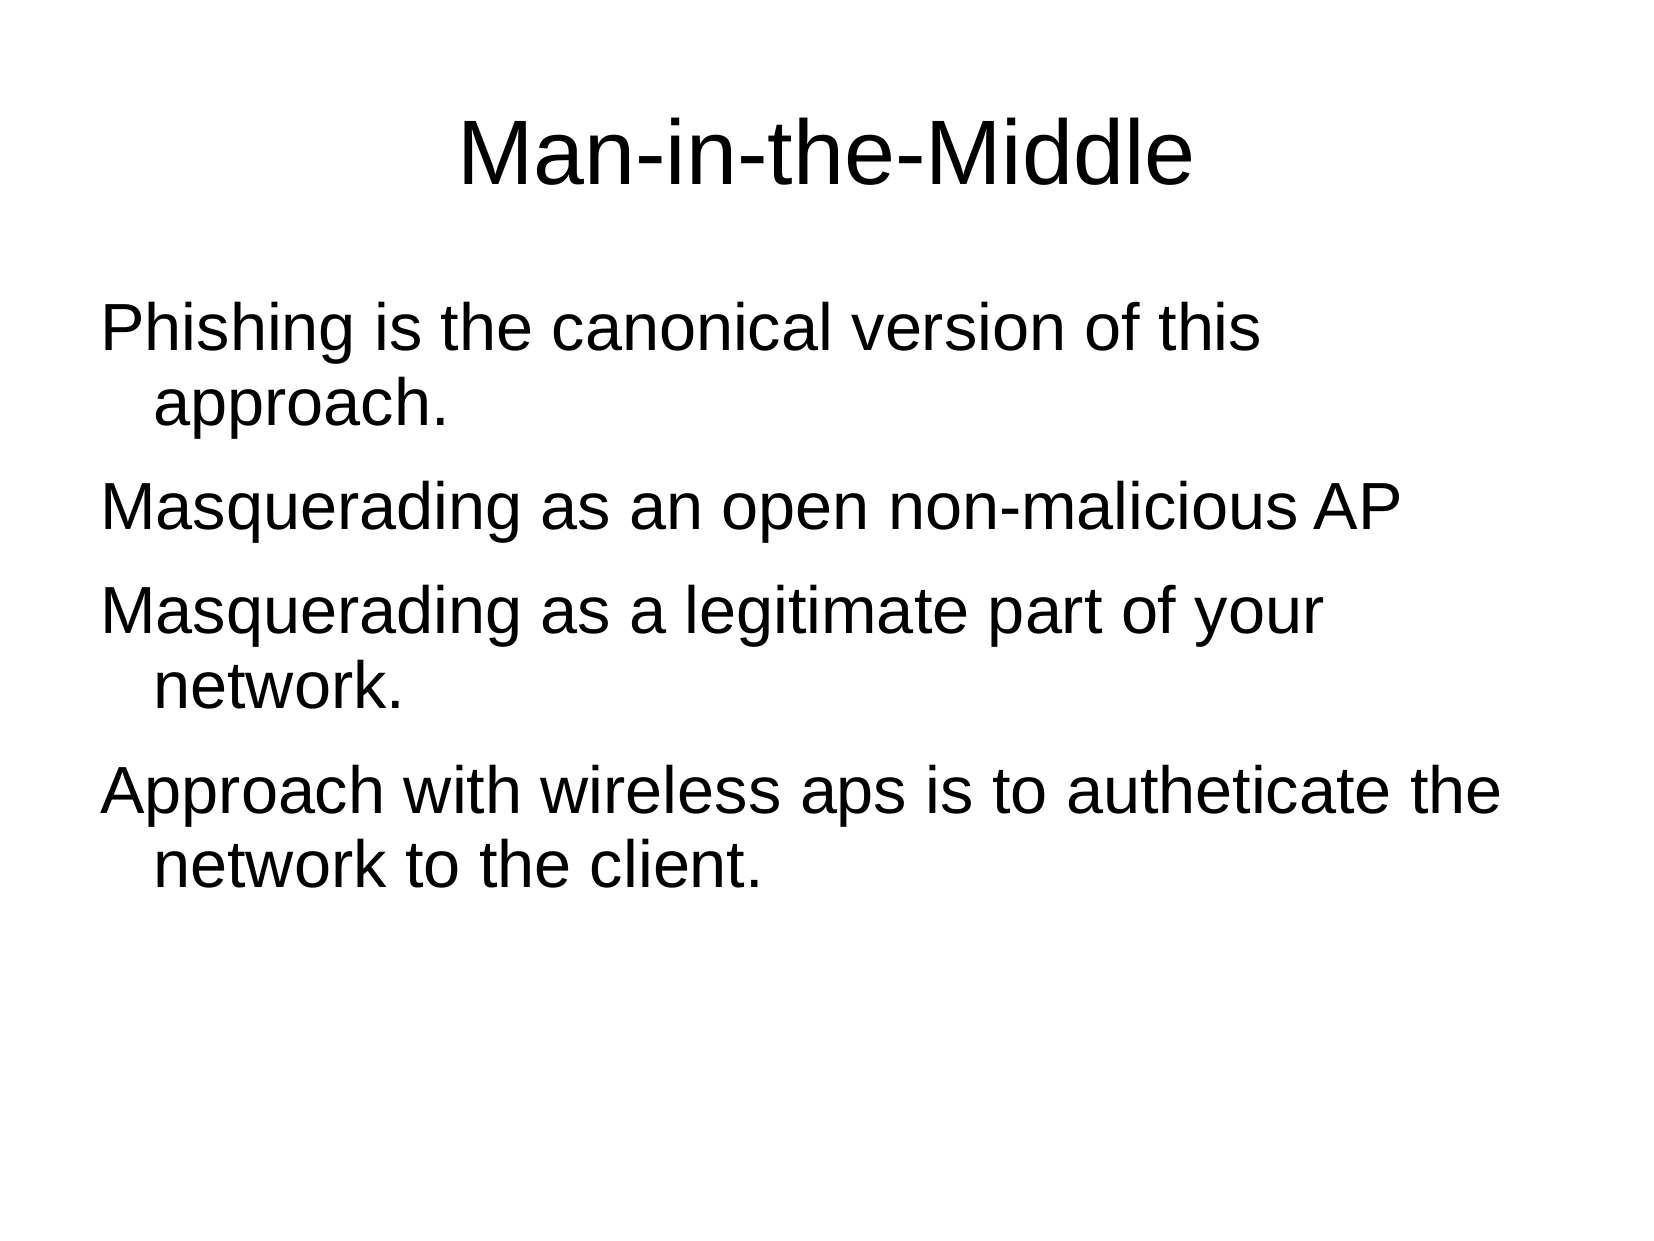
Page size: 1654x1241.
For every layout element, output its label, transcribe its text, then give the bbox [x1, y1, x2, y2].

title Man-in-the-Middle [82, 56, 1571, 250]
list Phishing is the canonical version of this approach. Masquerading as an open non-malicious AP Masquerading as a legitimate part of your network. Approach with wireless aps is to autheticate the network to the client. [82, 290, 1571, 1094]
